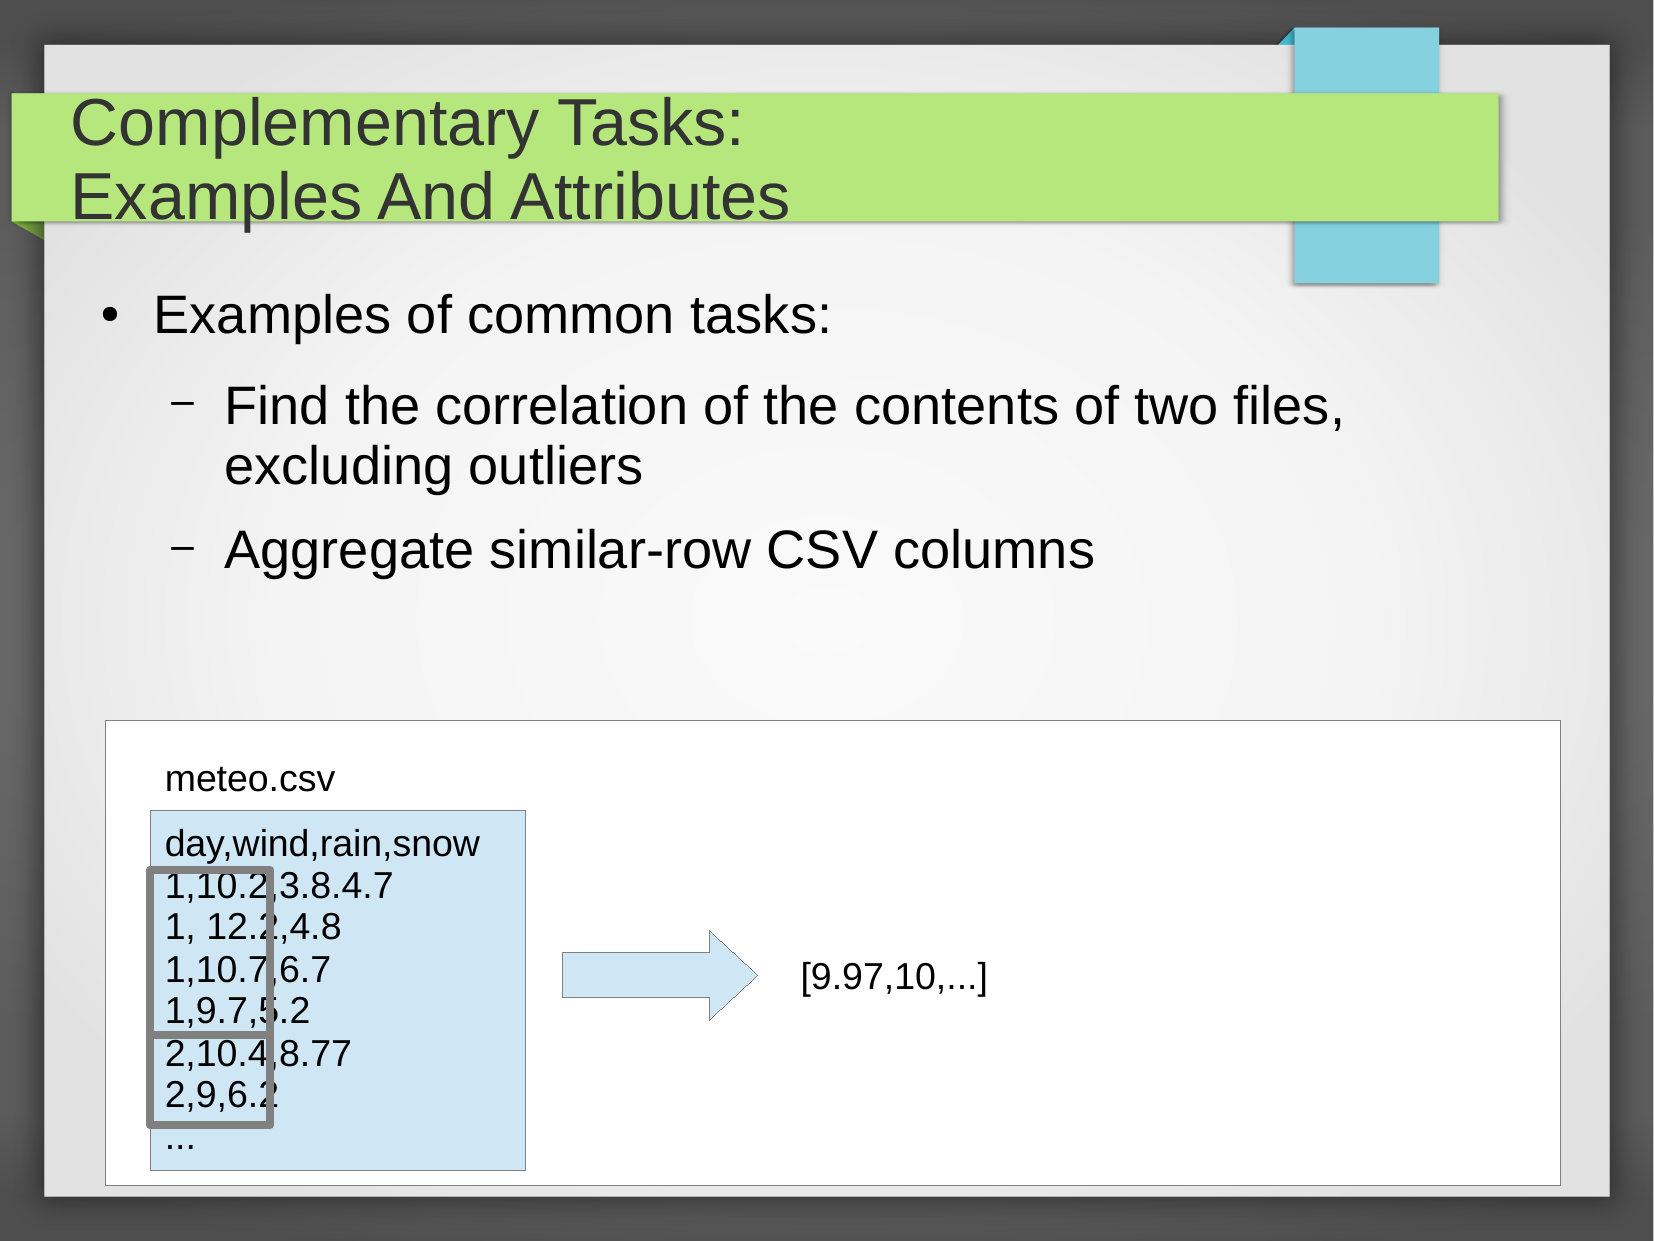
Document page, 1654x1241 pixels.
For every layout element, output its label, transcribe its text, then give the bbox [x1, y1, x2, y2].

text_box [9.97,10,...] [785, 948, 1131, 1006]
text_box [105, 720, 1561, 1186]
list Examples of common tasks: Find the correlation of the contents of two files, excluding outliers Aggregate similar-row CSV columns [82, 285, 1538, 1063]
text_box meteo.csv [150, 750, 361, 815]
title Complementary Tasks: Examples And Attributes [70, 85, 1229, 234]
picture [0, 0, 1654, 1241]
text_box day,wind,rain,snow 1,10.2,3.8.4.7 1, 12.2,4.8 1,10.7,6.7 1,9.7,5.2 2,10.4,8.77 2,9,6.2 ... [150, 810, 526, 1171]
